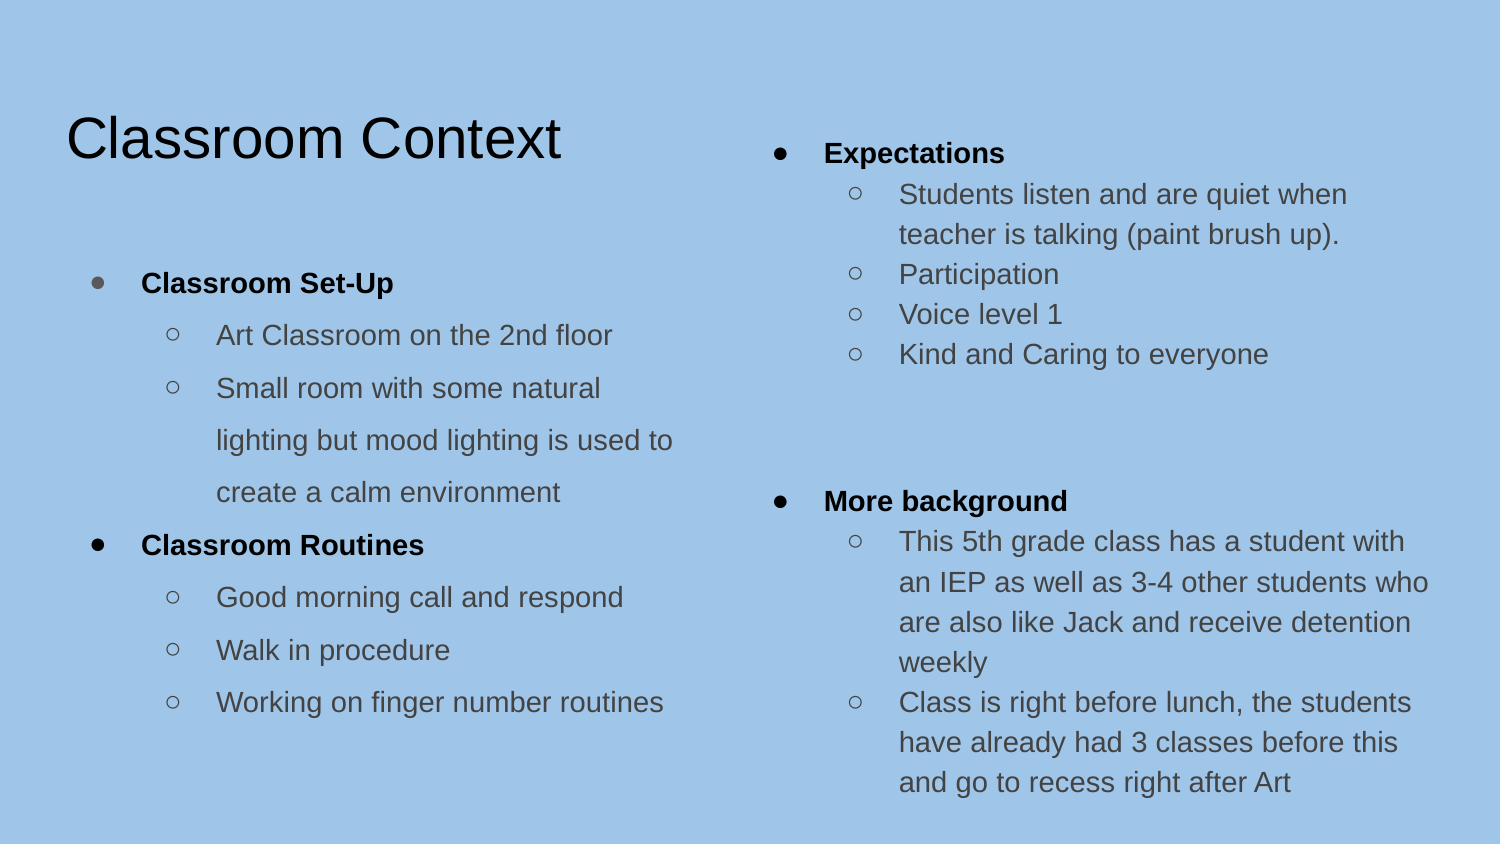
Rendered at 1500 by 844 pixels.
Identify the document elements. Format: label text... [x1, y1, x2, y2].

list Expectations Students listen and are quiet when teacher is talking (paint brush up). Participation Voice level 1 Kind and Caring to everyone More background This 5th grade class has a student with an IEP as well as 3-4 other students who are also like Jack and receive detention weekly Class is right before lunch, the students have already had 3 classes before this and go to recess right after Art [733, 46, 1449, 833]
list Classroom Set-Up Art Classroom on the 2nd floor Small room with some natural lighting but mood lighting is used to create a calm environment Classroom Routines Good morning call and respond Walk in procedure Working on finger number routines [51, 231, 708, 785]
title Classroom Context [51, 84, 733, 173]
